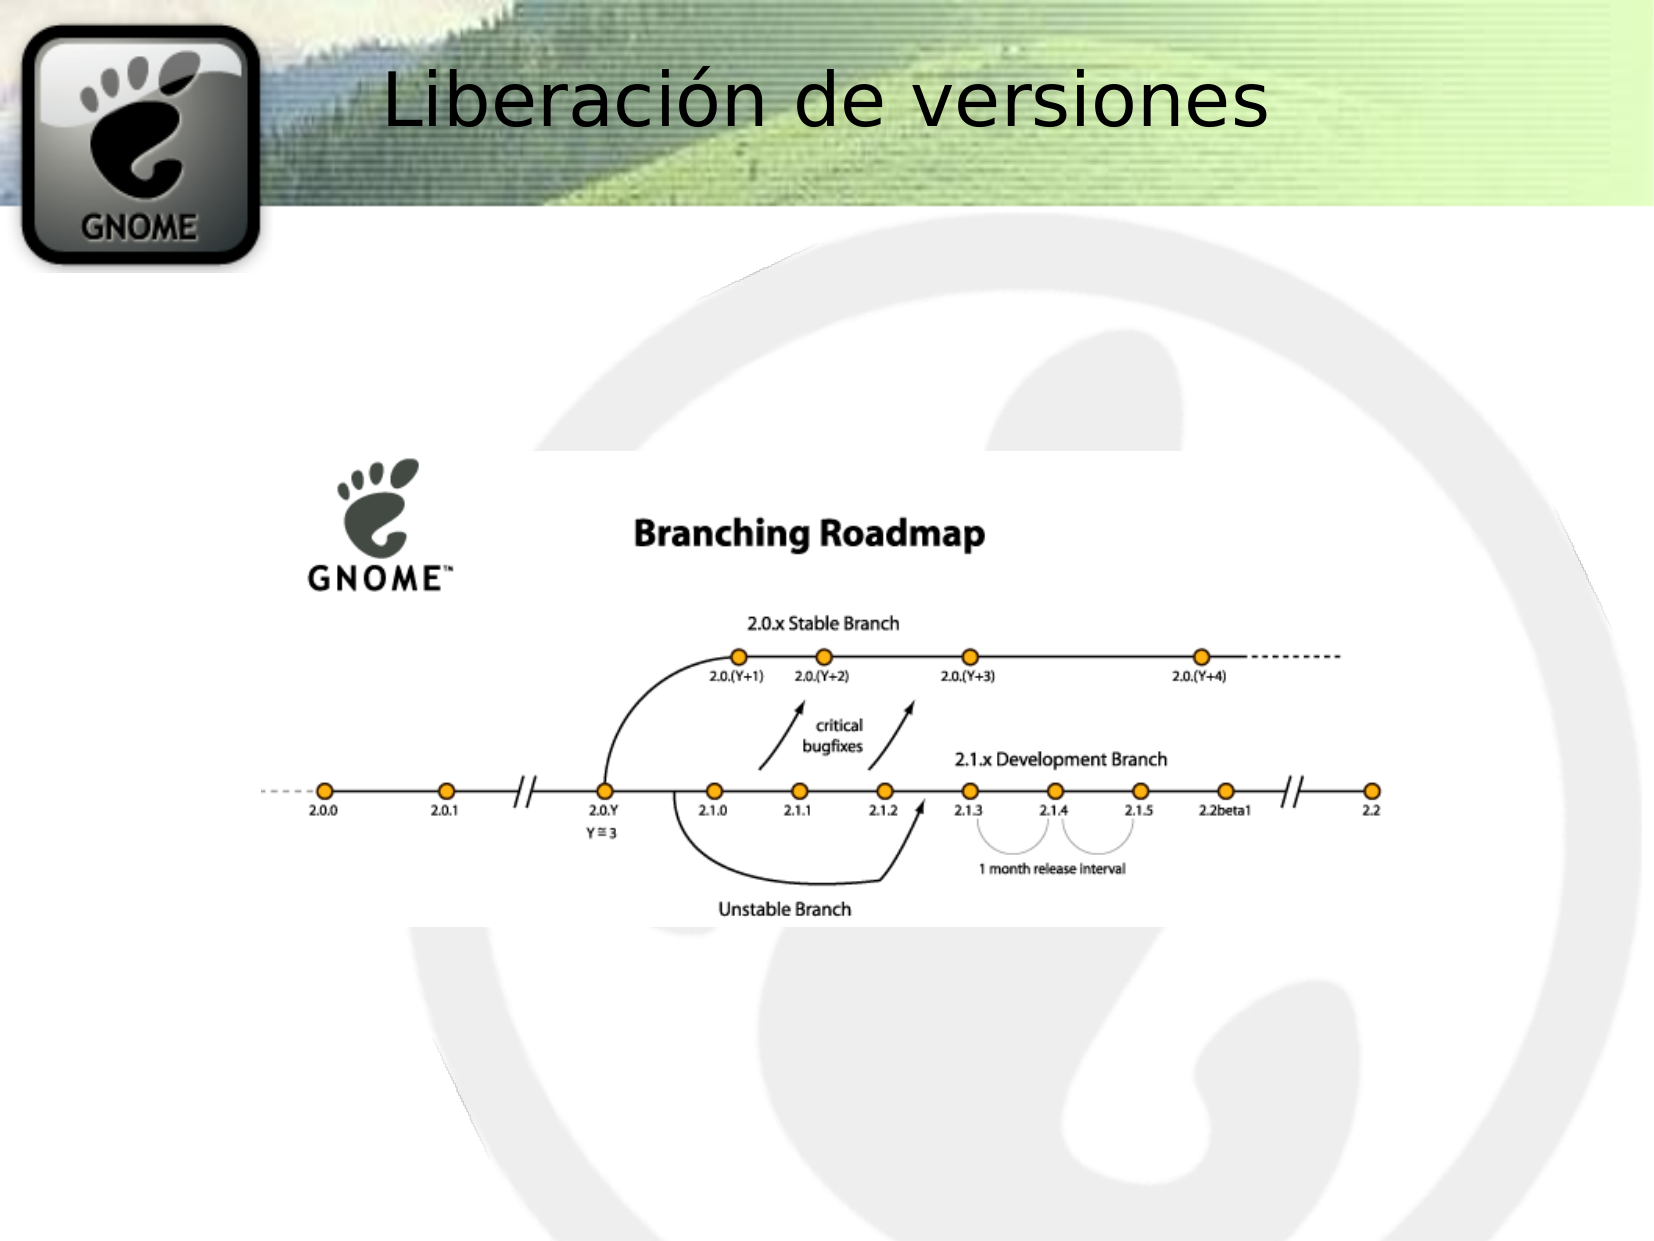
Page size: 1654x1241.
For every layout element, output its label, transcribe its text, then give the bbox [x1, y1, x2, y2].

title Liberación de versiones [0, 0, 1653, 206]
picture [0, 0, 1654, 1241]
